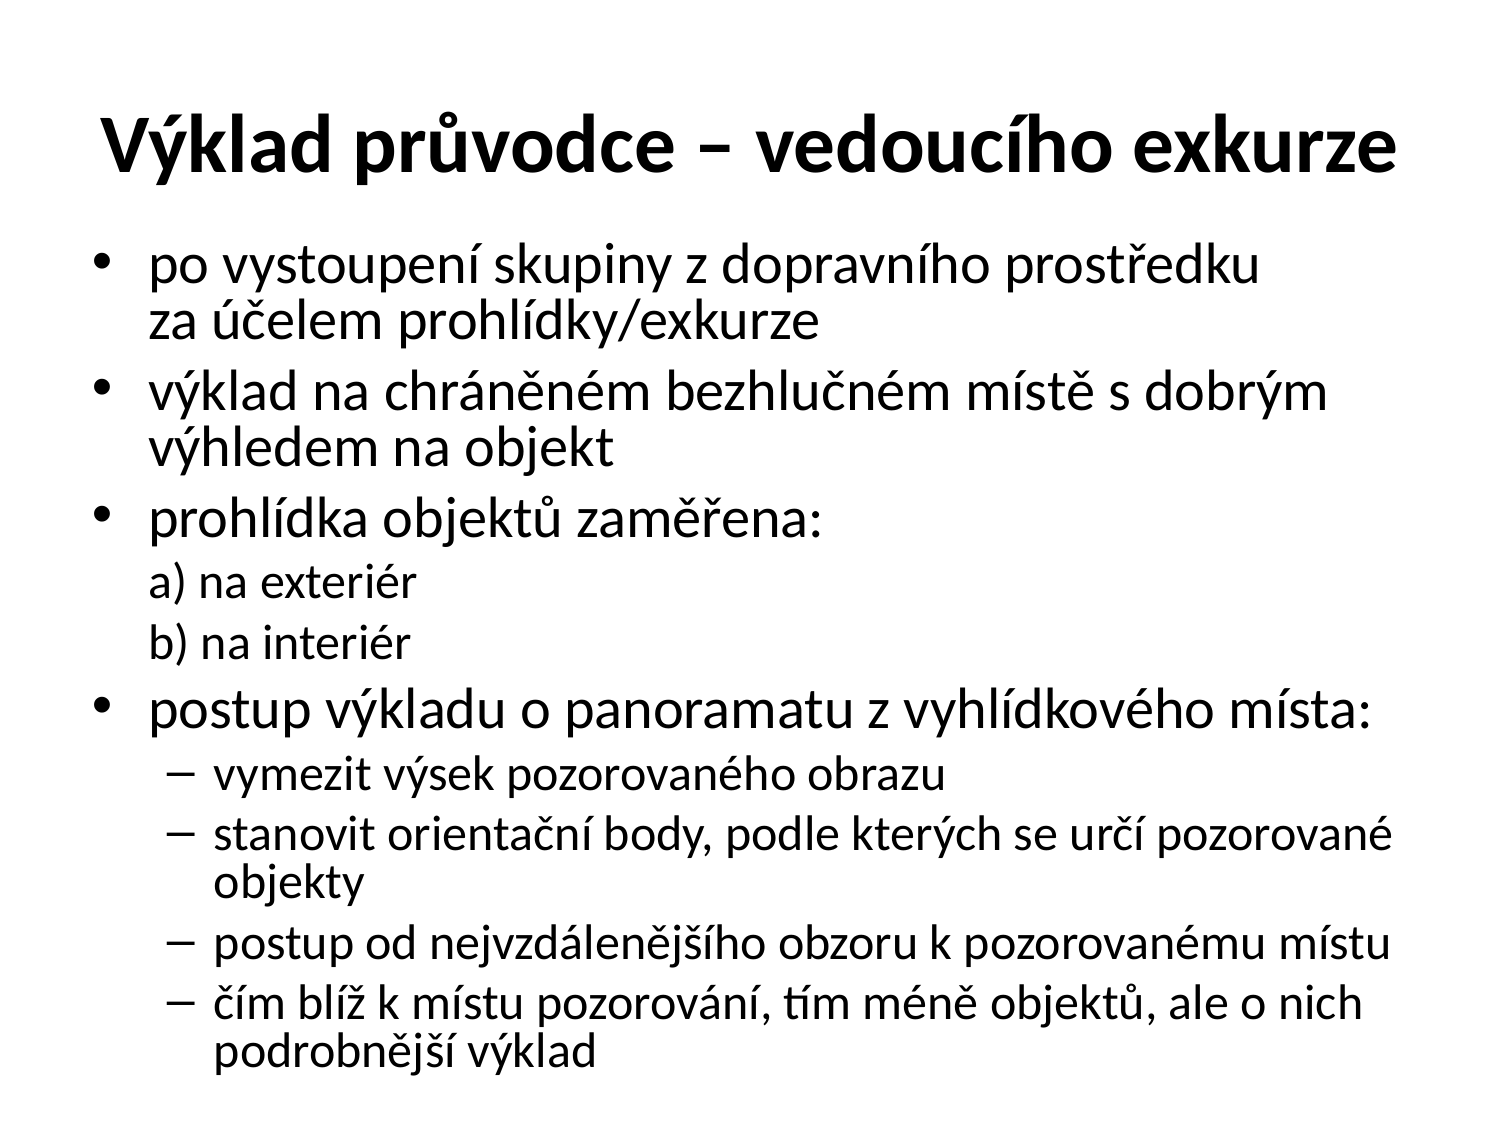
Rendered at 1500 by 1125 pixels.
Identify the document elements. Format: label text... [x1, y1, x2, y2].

title Výklad průvodce – vedoucího exkurze [75, 45, 1426, 233]
list po vystoupení skupiny z dopravního prostředku za účelem prohlídky/exkurze výklad na chráněném bezhlučném místě s dobrým výhledem na objekt prohlídka objektů zaměřena: a) na exteriér b) na interiér postup výkladu o panoramatu z vyhlídkového místa: vymezit výsek pozorovaného obrazu stanovit orientační body, podle kterých se určí pozorované objekty postup od nejvzdálenějšího obzoru k pozorovanému místu čím blíž k místu pozorování, tím méně objektů, ale o nich podrobnější výklad [76, 231, 1427, 1125]
